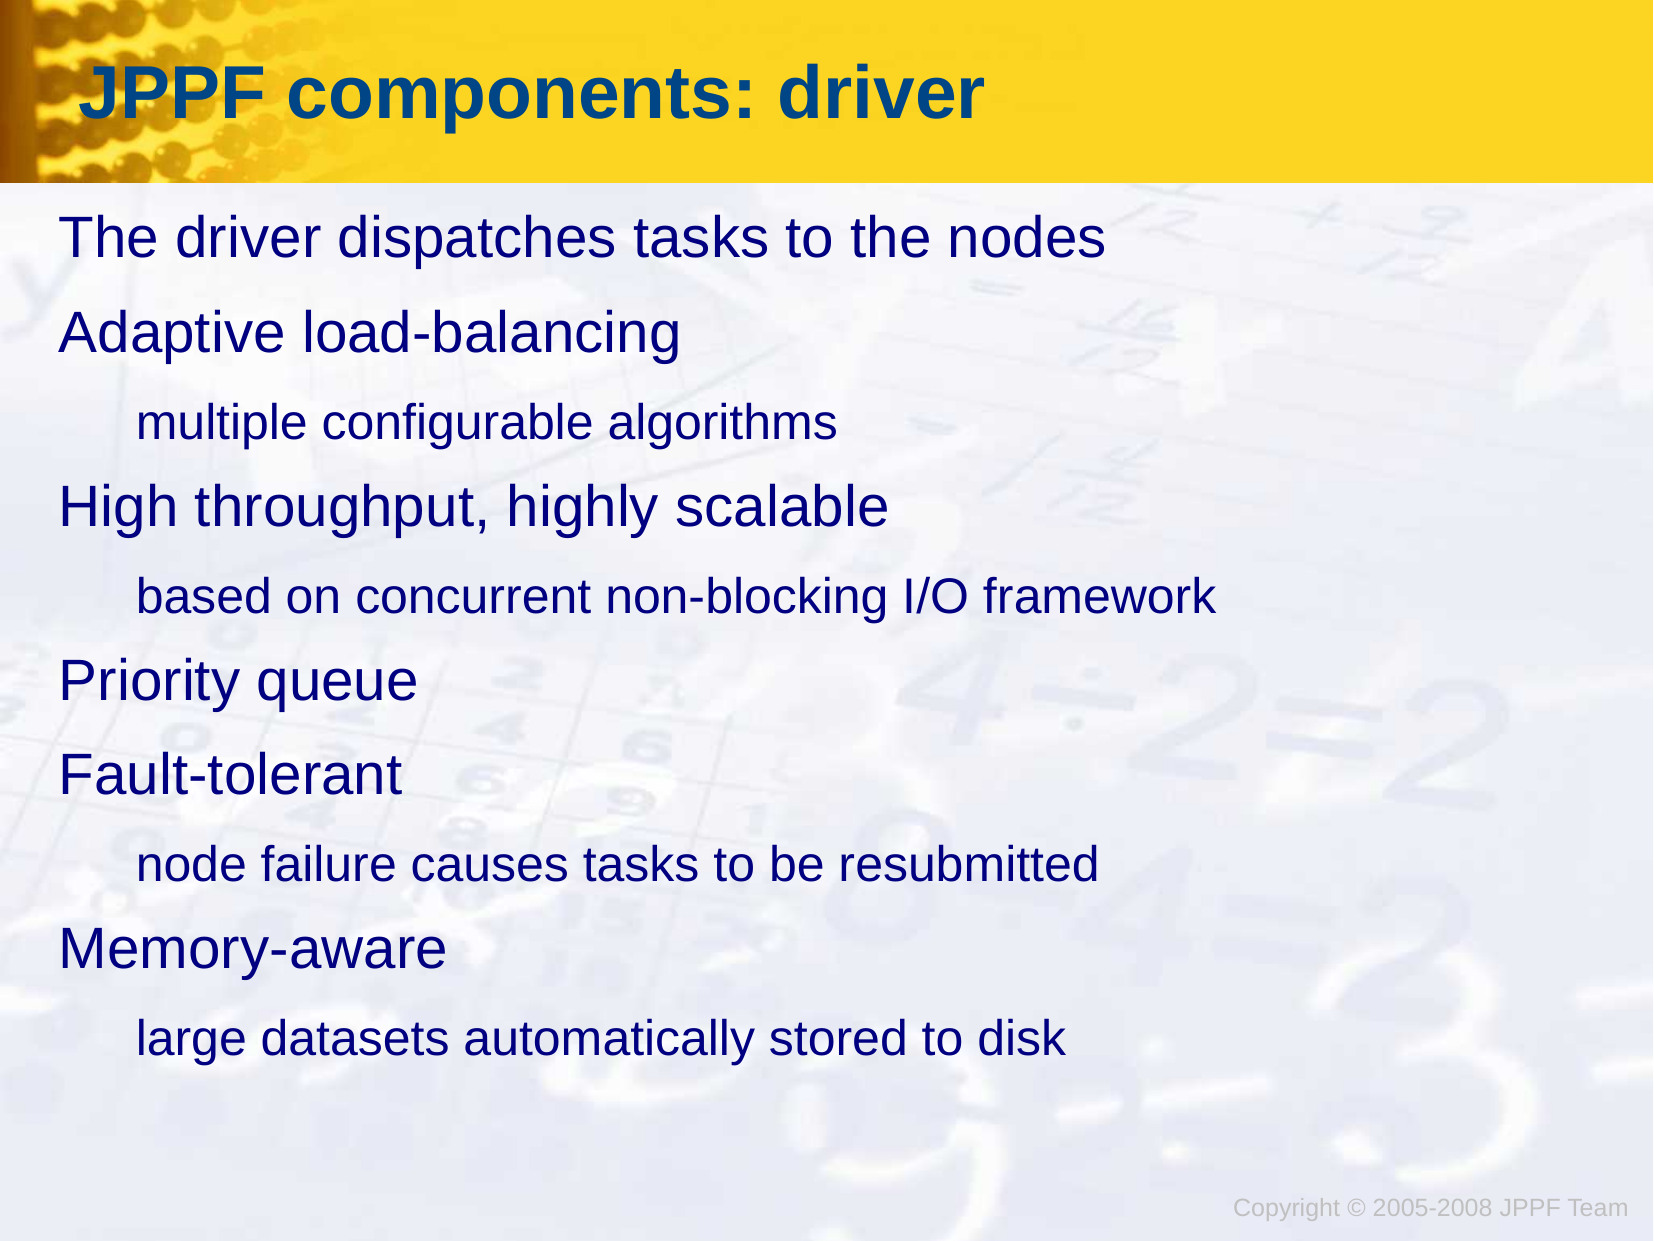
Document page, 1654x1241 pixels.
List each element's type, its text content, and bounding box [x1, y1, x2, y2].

list The driver dispatches tasks to the nodes Adaptive load-balancing multiple configurable algorithms High throughput, highly scalable based on concurrent non-blocking I/O framework Priority queue Fault-tolerant node failure causes tasks to be resubmitted Memory-aware large datasets automatically stored to disk [41, 205, 1529, 1126]
picture [0, 0, 1654, 1241]
title JPPF components: driver [78, 17, 1567, 168]
